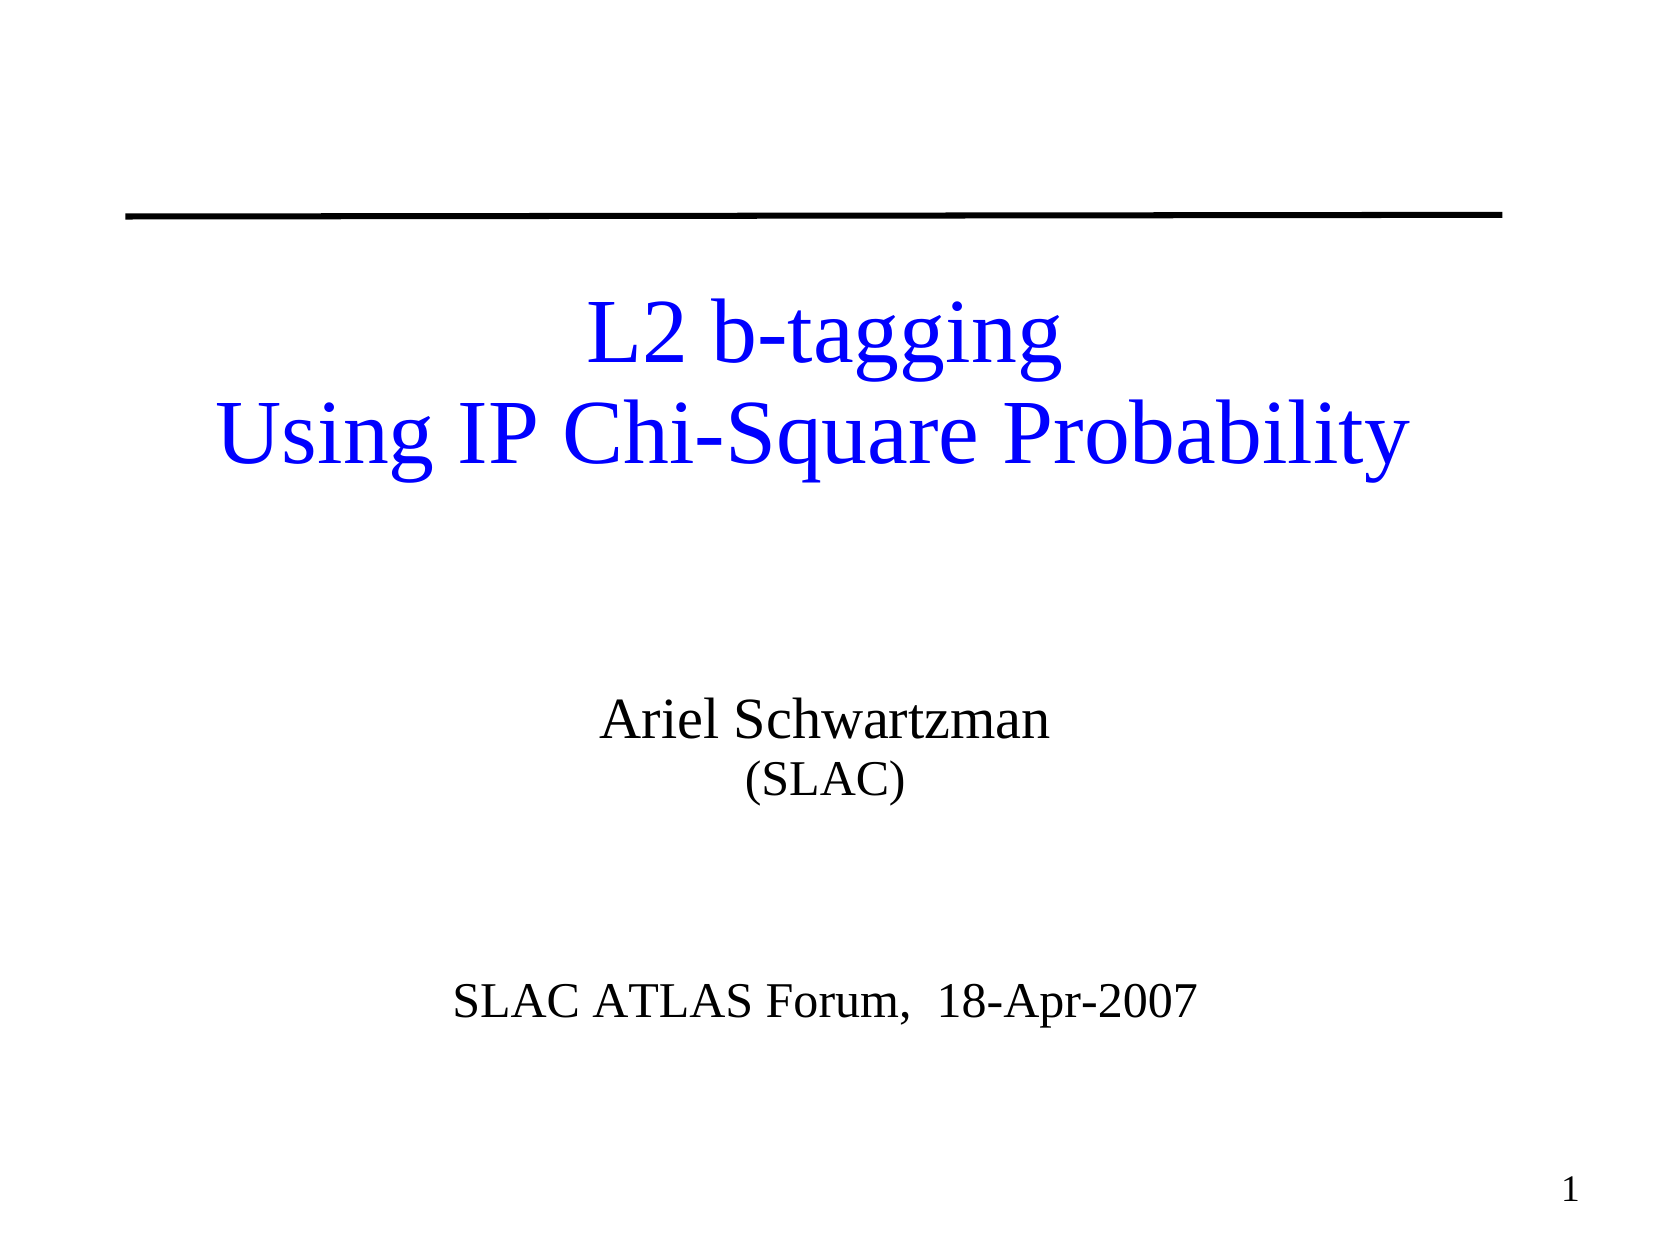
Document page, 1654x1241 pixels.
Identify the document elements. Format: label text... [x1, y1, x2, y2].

text_box L2 b-tagging Using IP Chi-Square Probability Ariel Schwartzman (SLAC) SLAC ATLAS Forum, 18-Apr-2007 [185, 280, 1465, 1100]
